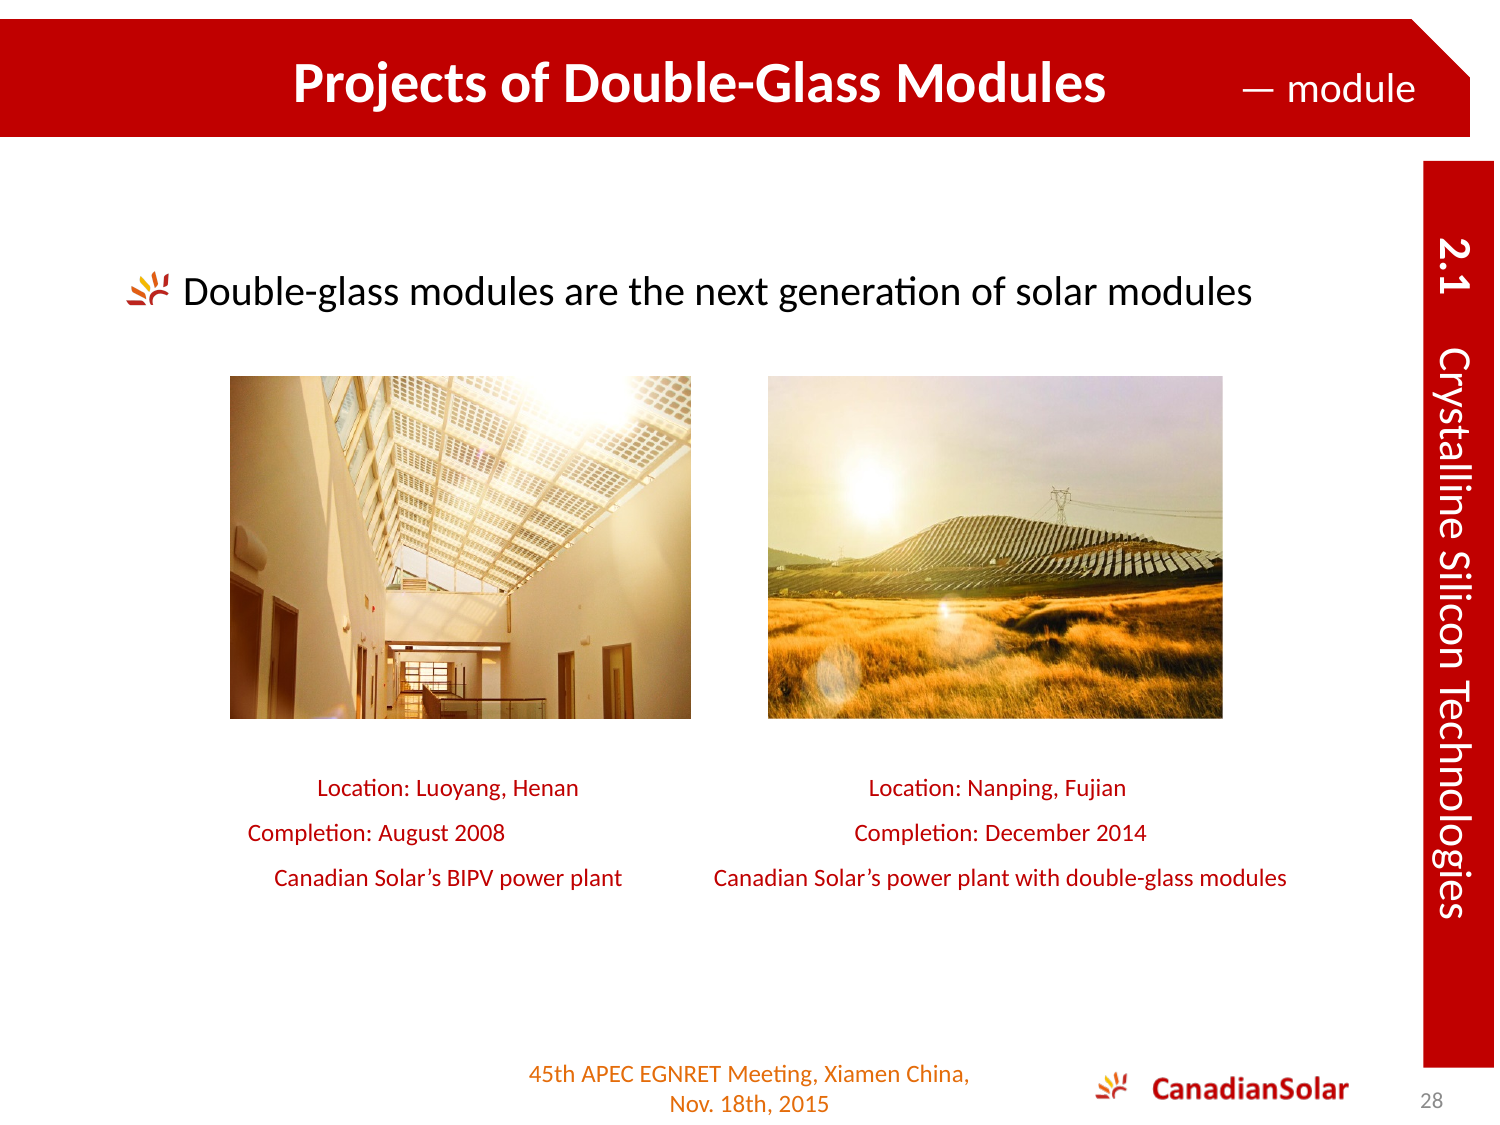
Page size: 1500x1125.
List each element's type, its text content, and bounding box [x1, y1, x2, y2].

slide_number <編號> [1108, 1069, 1459, 1125]
picture [230, 376, 691, 719]
text_box Location: Luoyang, Henan Completion: August 2008 Canadian Solar’s BIPV power plant [230, 749, 625, 900]
picture [768, 376, 1223, 719]
picture [1080, 1046, 1377, 1125]
picture [126, 271, 170, 307]
text_box Location: Nanping, Fujian Completion: December 2014 Canadian Solar’s power plant with double-glass modules [625, 749, 1376, 900]
footer 45th APEC EGNRET Meeting, Xiamen China, Nov. 18th, 2015 [512, 1057, 988, 1118]
text_box Projects of Double-Glass Modules — module [0, 19, 1471, 138]
text_box Double-glass modules are the next generation of solar modules [112, 231, 1400, 322]
text_box 2.1 Crystalline Silicon Technologies [1423, 160, 1494, 1068]
